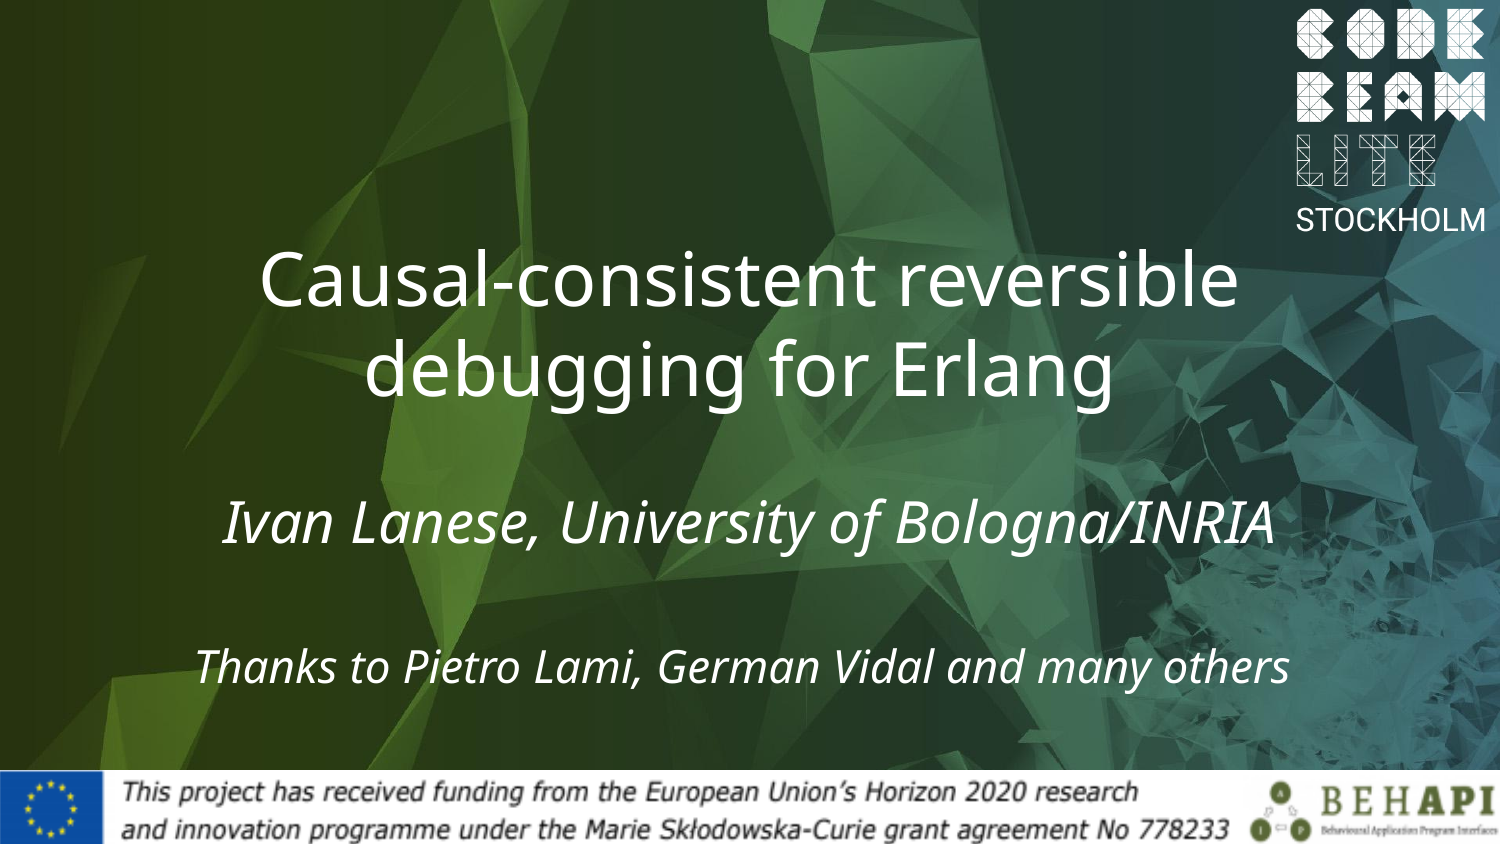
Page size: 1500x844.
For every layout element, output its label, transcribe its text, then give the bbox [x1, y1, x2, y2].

title Causal-consistent reversible debugging for Erlang [51, 252, 1449, 391]
picture [0, 0, 1500, 844]
title Ivan Lanese, University of Bologna/INRIA Thanks to Pietro Lami, German Vidal and many others [51, 521, 1449, 660]
